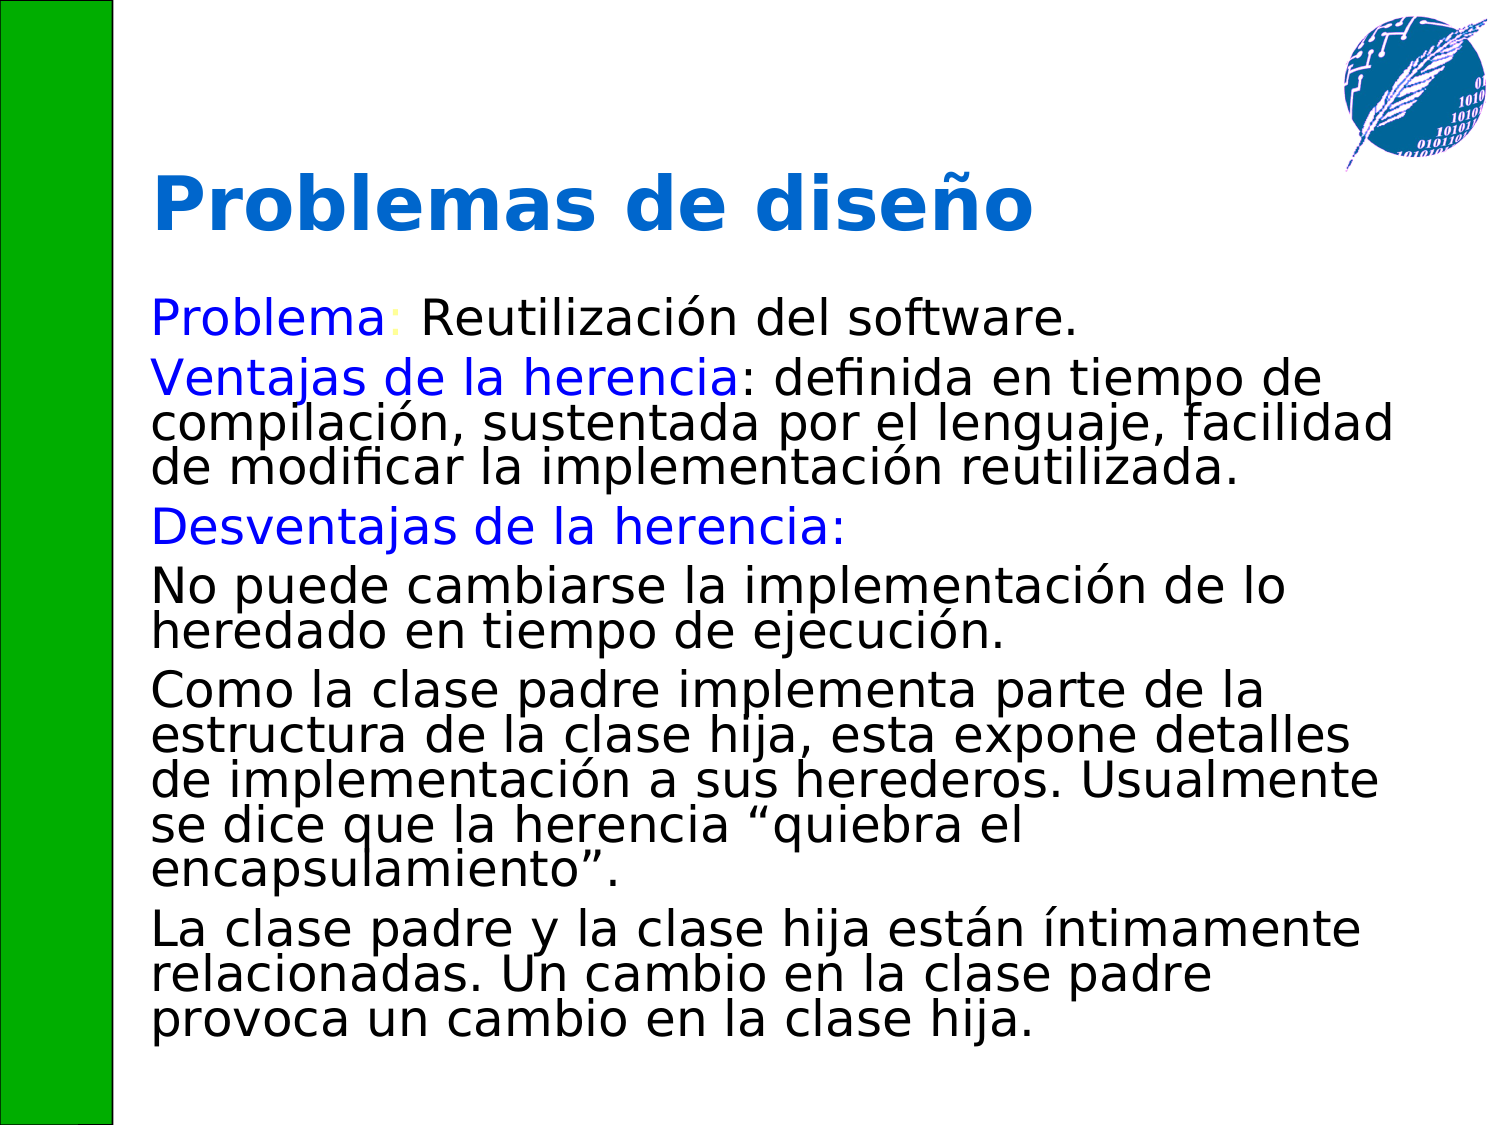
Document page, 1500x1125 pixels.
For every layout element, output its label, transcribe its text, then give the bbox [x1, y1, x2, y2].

title Problemas de diseño [136, 118, 1411, 307]
picture [1341, 15, 1488, 172]
list Problema: Reutilización del software. Ventajas de la herencia: definida en tiempo de compilación, sustentada por el lenguaje, facilidad de modificar la implementación reutilizada. Desventajas de la herencia: No puede cambiarse la implementación de lo heredado en tiempo de ejecución. Como la clase padre implementa parte de la estructura de la clase hija, esta expone detalles de implementación a sus herederos. Usualmente se dice que la herencia “quiebra el encapsulamiento”. La clase padre y la clase hija están íntimamente relacionadas. Un cambio en la clase padre provoca un cambio en la clase hija. [149, 299, 1410, 1125]
picture [1417, 140, 1425, 149]
